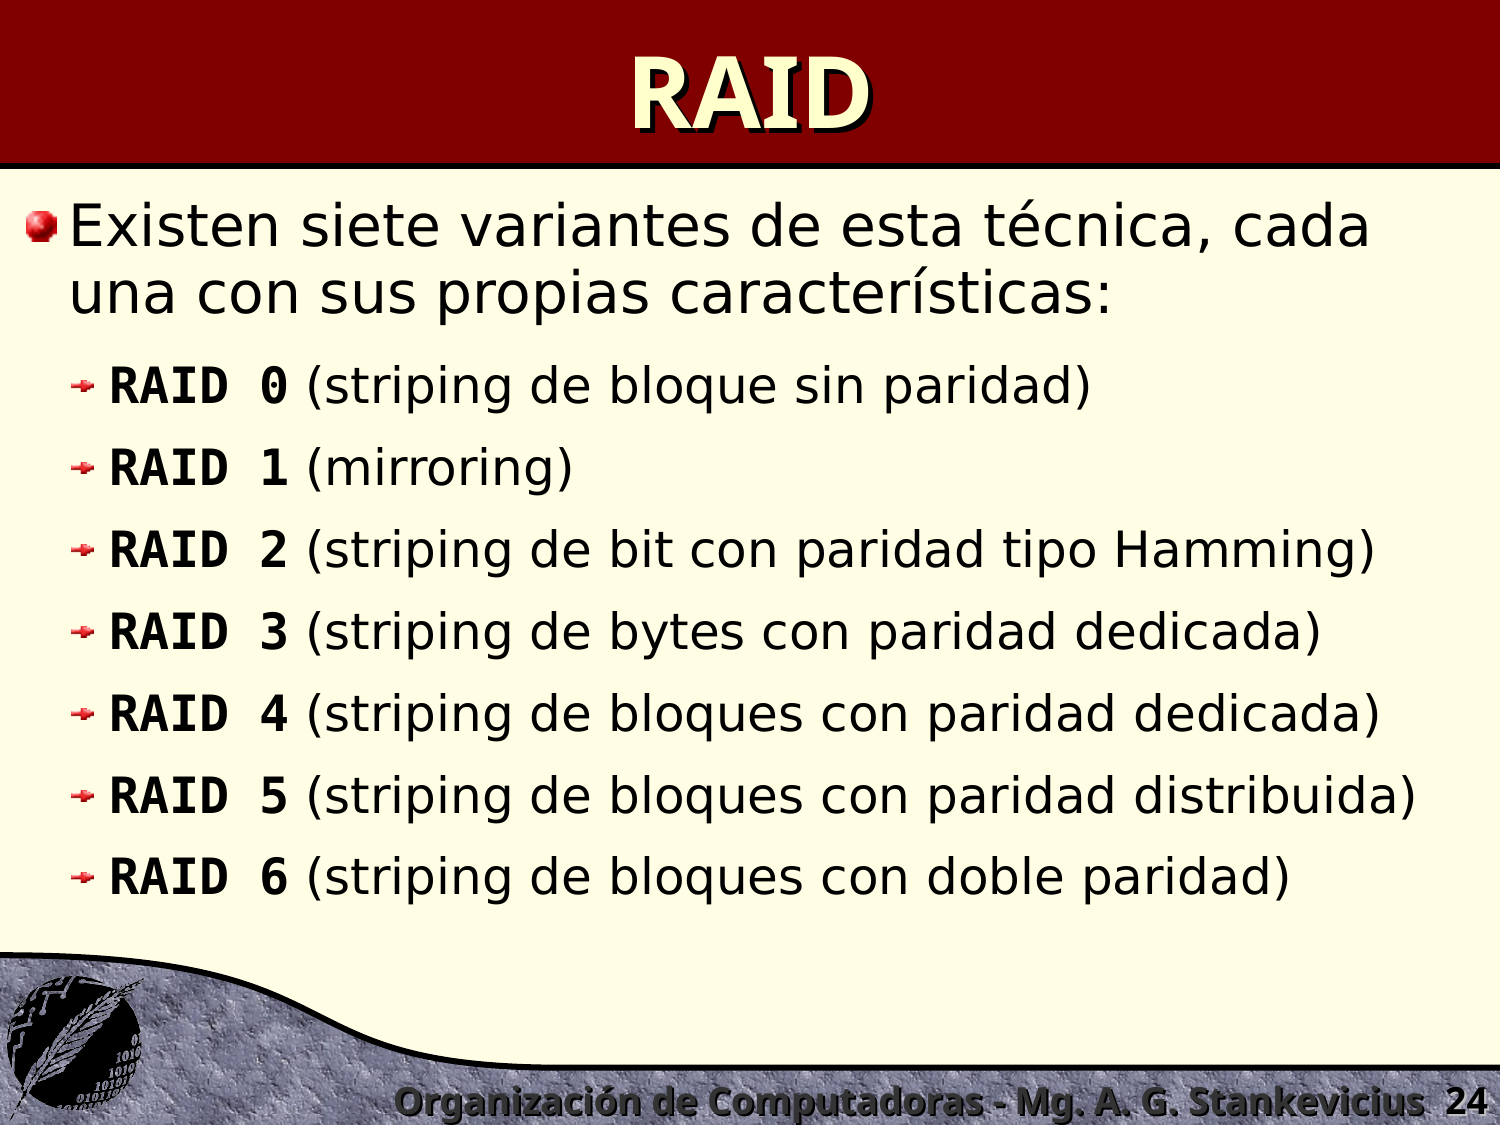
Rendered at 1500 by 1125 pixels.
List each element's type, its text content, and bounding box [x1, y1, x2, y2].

picture [0, 959, 1500, 1125]
list Existen siete variantes de esta técnica, cada una con sus propias características: RAID 0 (striping de bloque sin paridad) RAID 1 (mirroring) RAID 2 (striping de bit con paridad tipo Hamming) RAID 3 (striping de bytes con paridad dedicada) RAID 4 (striping de bloques con paridad dedicada) RAID 5 (striping de bloques con paridad distribuida) RAID 6 (striping de bloques con doble paridad) [11, 192, 1486, 935]
picture [448, 1100, 455, 1110]
picture [802, 1100, 806, 1110]
picture [1058, 1100, 1065, 1110]
title RAID [15, 5, 1485, 160]
